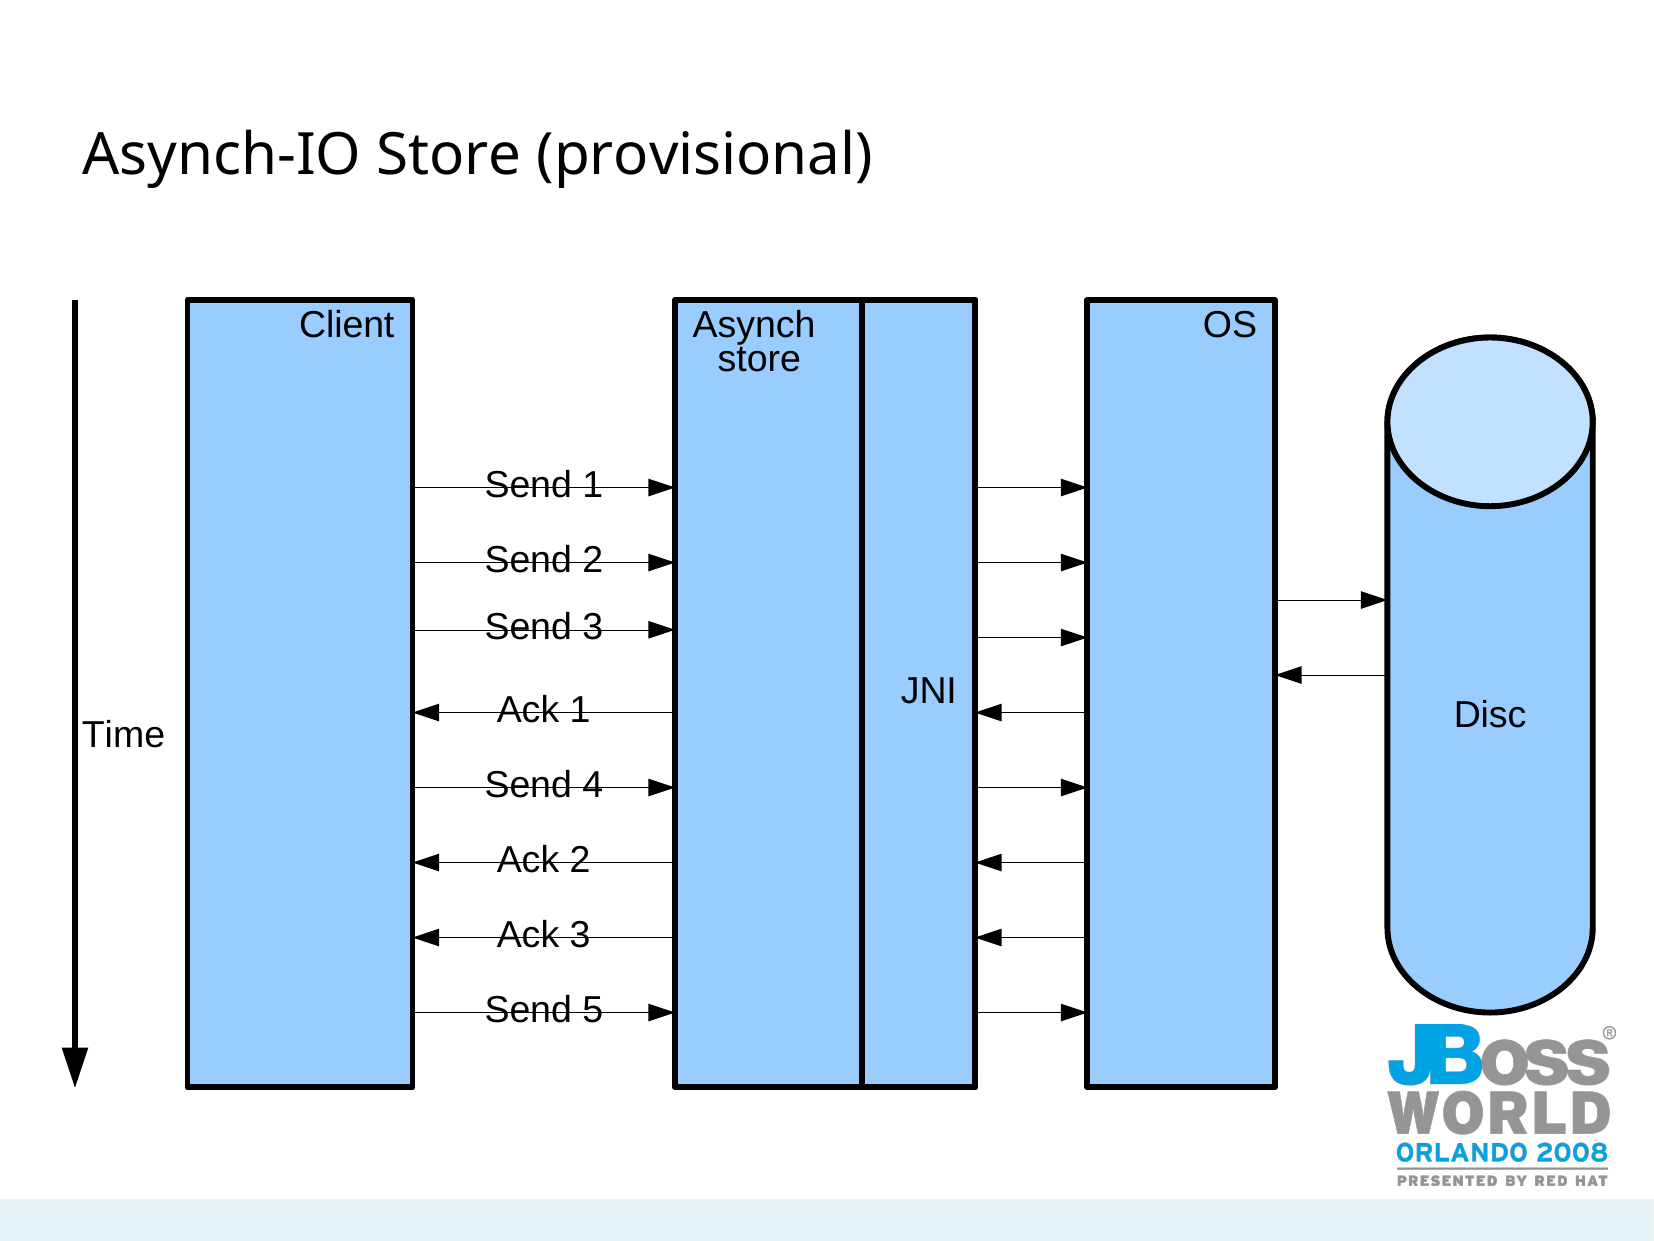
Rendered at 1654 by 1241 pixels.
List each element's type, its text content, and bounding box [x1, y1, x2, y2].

text_box OS [1087, 299, 1275, 1088]
picture [1387, 1024, 1616, 1186]
text_box Client [187, 299, 413, 1088]
title Asynch-IO Store (provisional) [82, 56, 1571, 249]
text_box JNI [862, 299, 975, 1088]
picture [0, 1199, 1654, 1241]
picture [1446, 1037, 1464, 1048]
text_box Disc [1387, 431, 1593, 1013]
text_box Time [67, 712, 180, 784]
text_box Asynch store [675, 299, 862, 1088]
picture [1446, 1058, 1466, 1071]
